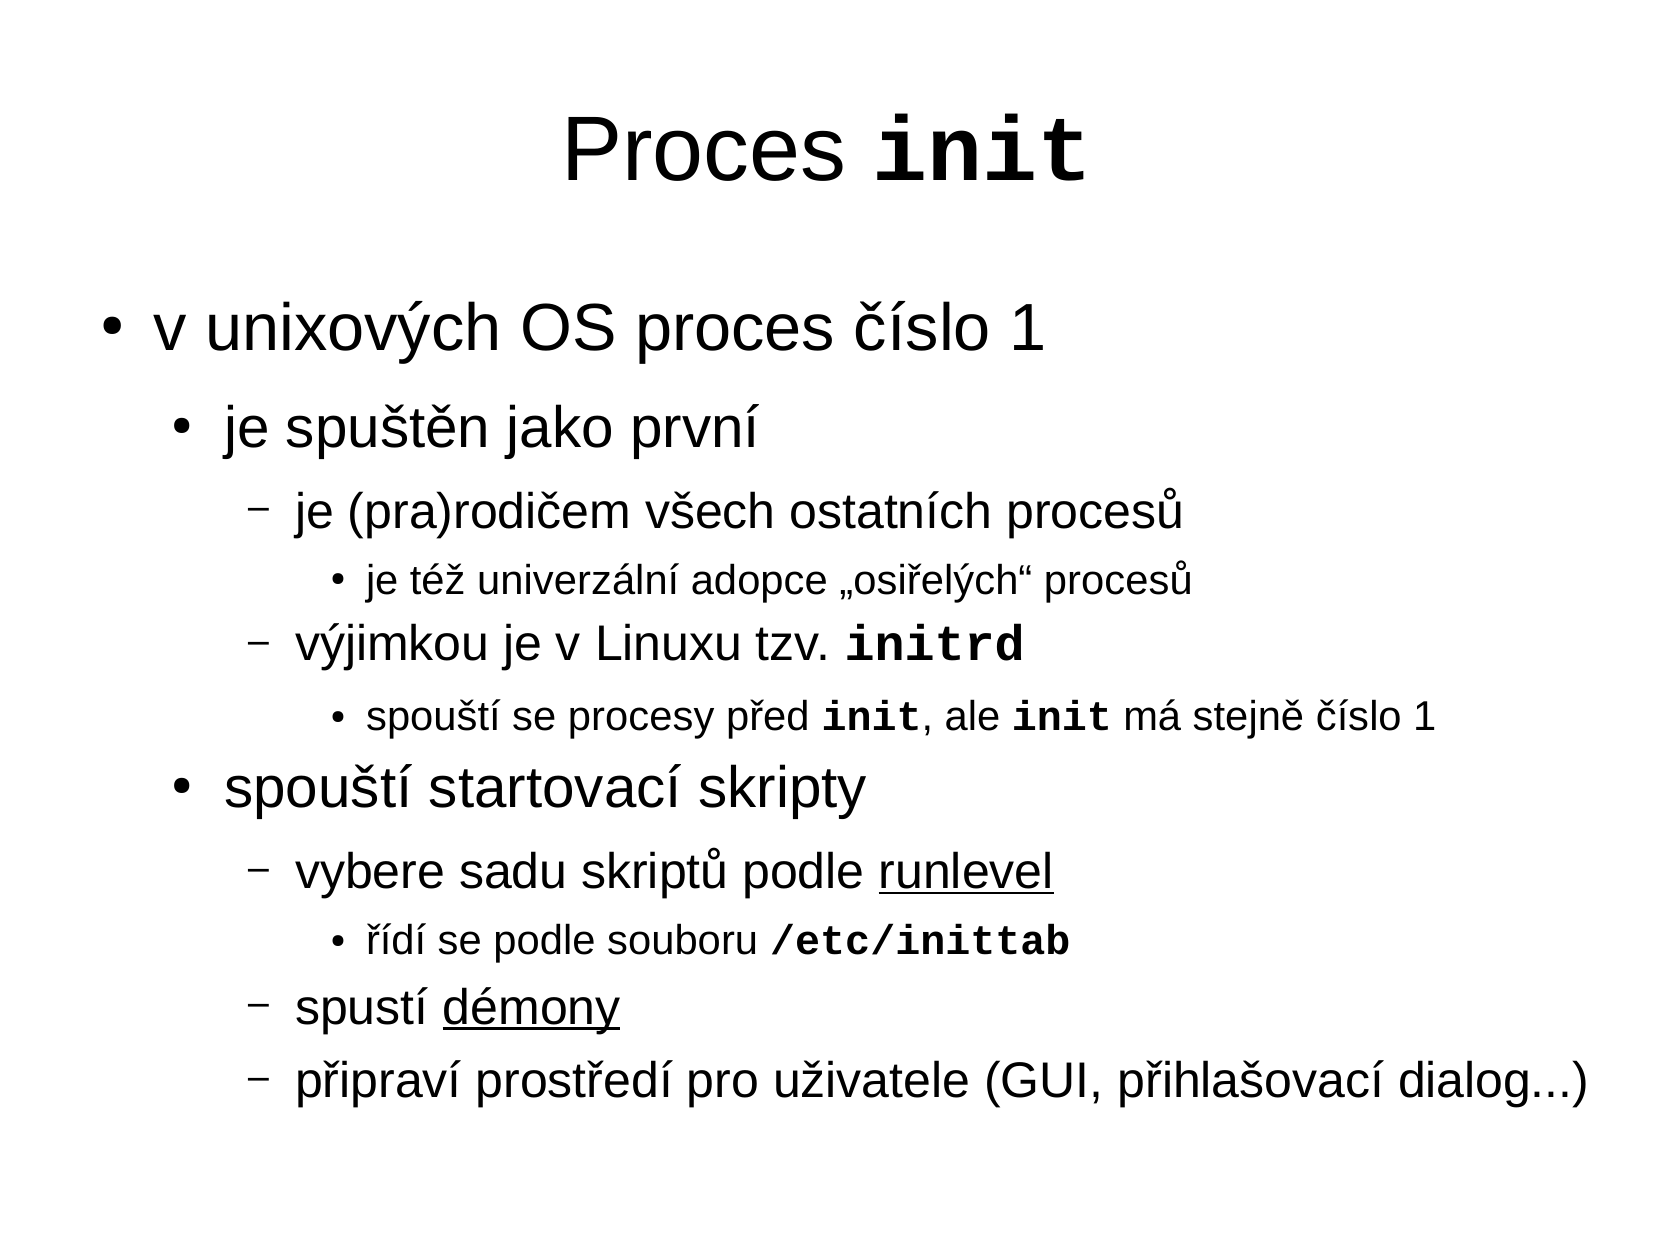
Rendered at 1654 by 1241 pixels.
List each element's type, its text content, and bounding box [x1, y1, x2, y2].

list v unixových OS proces číslo 1 je spuštěn jako první je (pra)rodičem všech ostatních procesů je též univerzální adopce „osiřelých“ procesů výjimkou je v Linuxu tzv. initrd spouští se procesy před init, ale init má stejně číslo 1 spouští startovací skripty vybere sadu skriptů podle runlevel řídí se podle souboru /etc/inittab spustí démony připraví prostředí pro uživatele (GUI, přihlašovací dialog...) [82, 290, 1595, 1109]
title Proces init [82, 56, 1571, 250]
